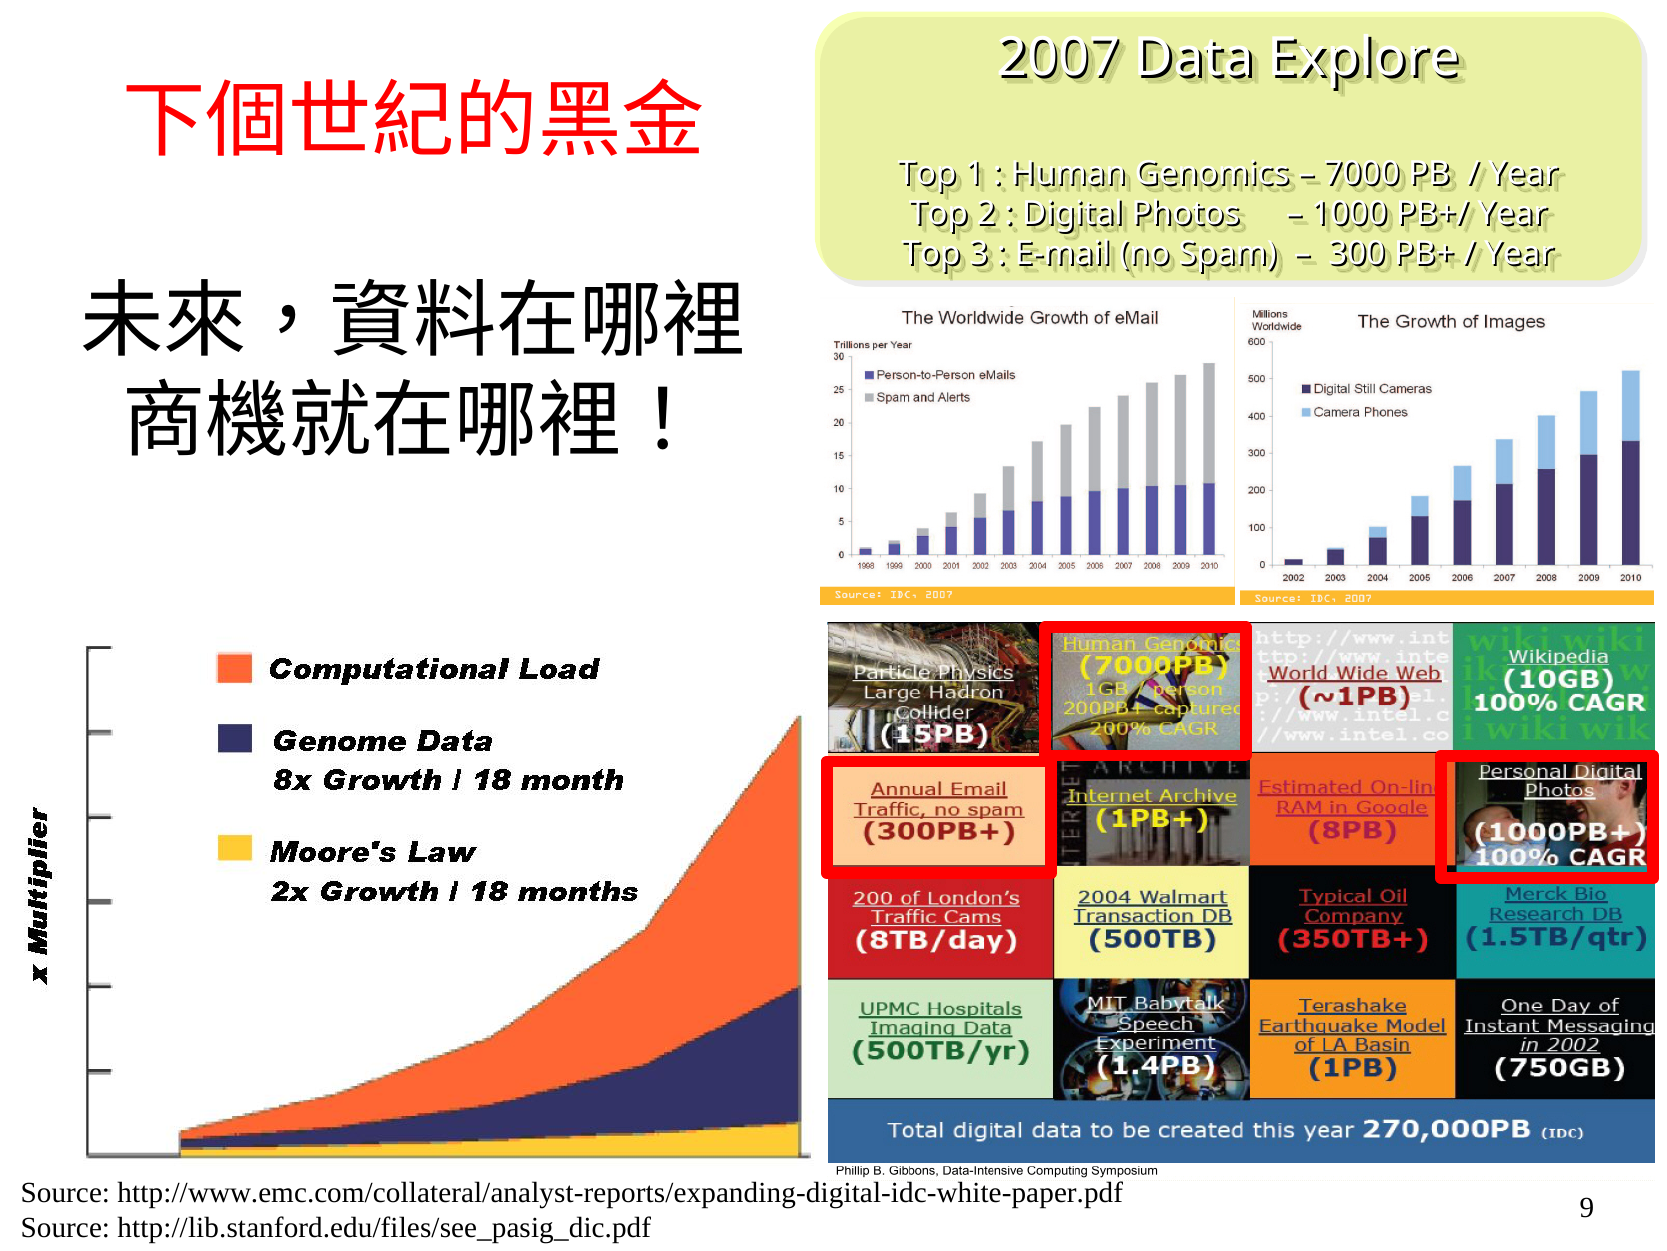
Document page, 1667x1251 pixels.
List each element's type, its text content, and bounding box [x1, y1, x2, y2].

picture [1051, 633, 1240, 750]
picture [1240, 303, 1654, 605]
picture [820, 297, 1235, 605]
picture [833, 767, 1045, 867]
picture [1447, 762, 1647, 872]
text_box Source: http://www.emc.com/collateral/analyst-reports/expanding-digital-idc-white-paper.pdf Source: http://lib.stanford.edu/files/see_pasig_dic.pdf [5, 1165, 1276, 1251]
text_box 下個世紀的黑金 未來，資料在哪裡 商機就在哪裡！ [59, 59, 768, 474]
text_box 2007 Data Explore Top 1 : Human Genomics – 7000 PB / Year Top 2 : Digital Photos – 1000 PB+/ Year Top 3 : E-mail (no Spam) – 300 PB+ / Year [814, 11, 1642, 281]
picture [0, 621, 1655, 1181]
